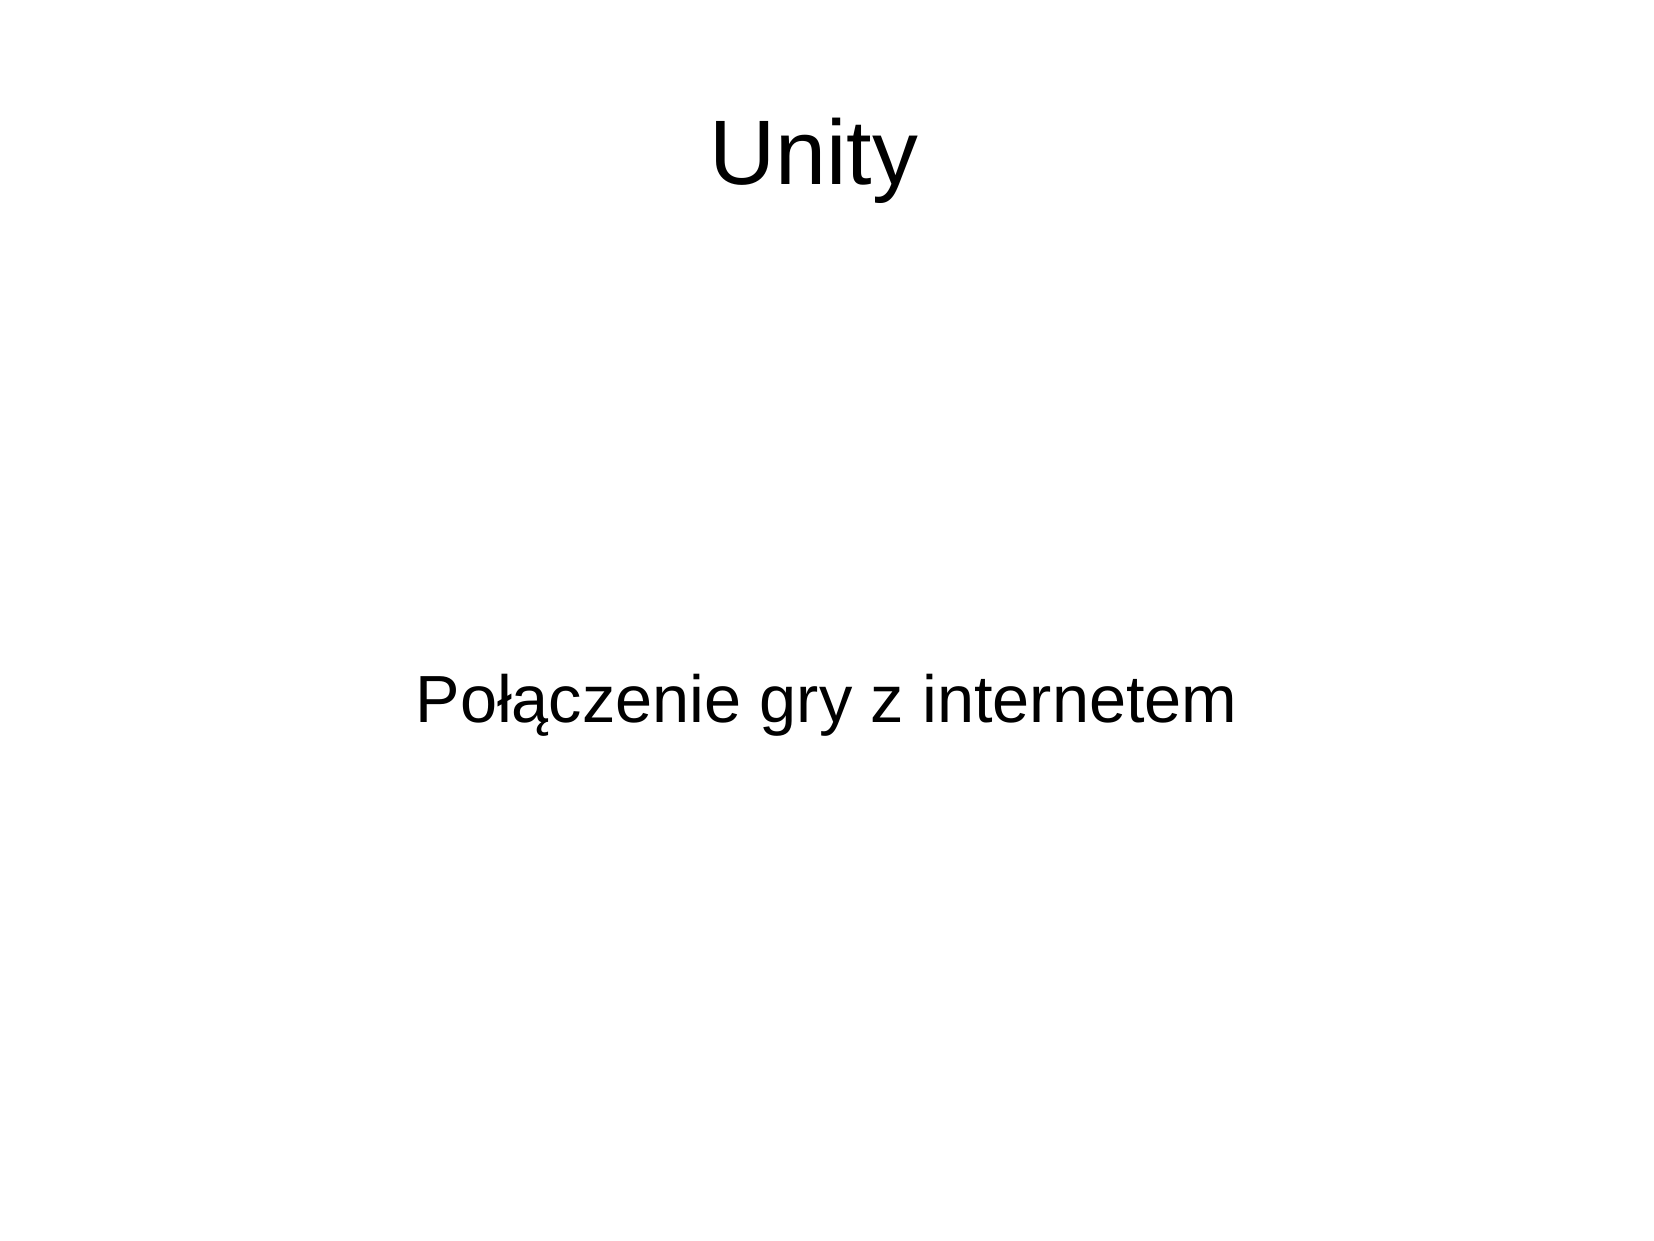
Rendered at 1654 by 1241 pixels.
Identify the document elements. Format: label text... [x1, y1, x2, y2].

title Unity [82, 49, 1571, 257]
subtitle Połączenie gry z internetem [82, 290, 1571, 1109]
